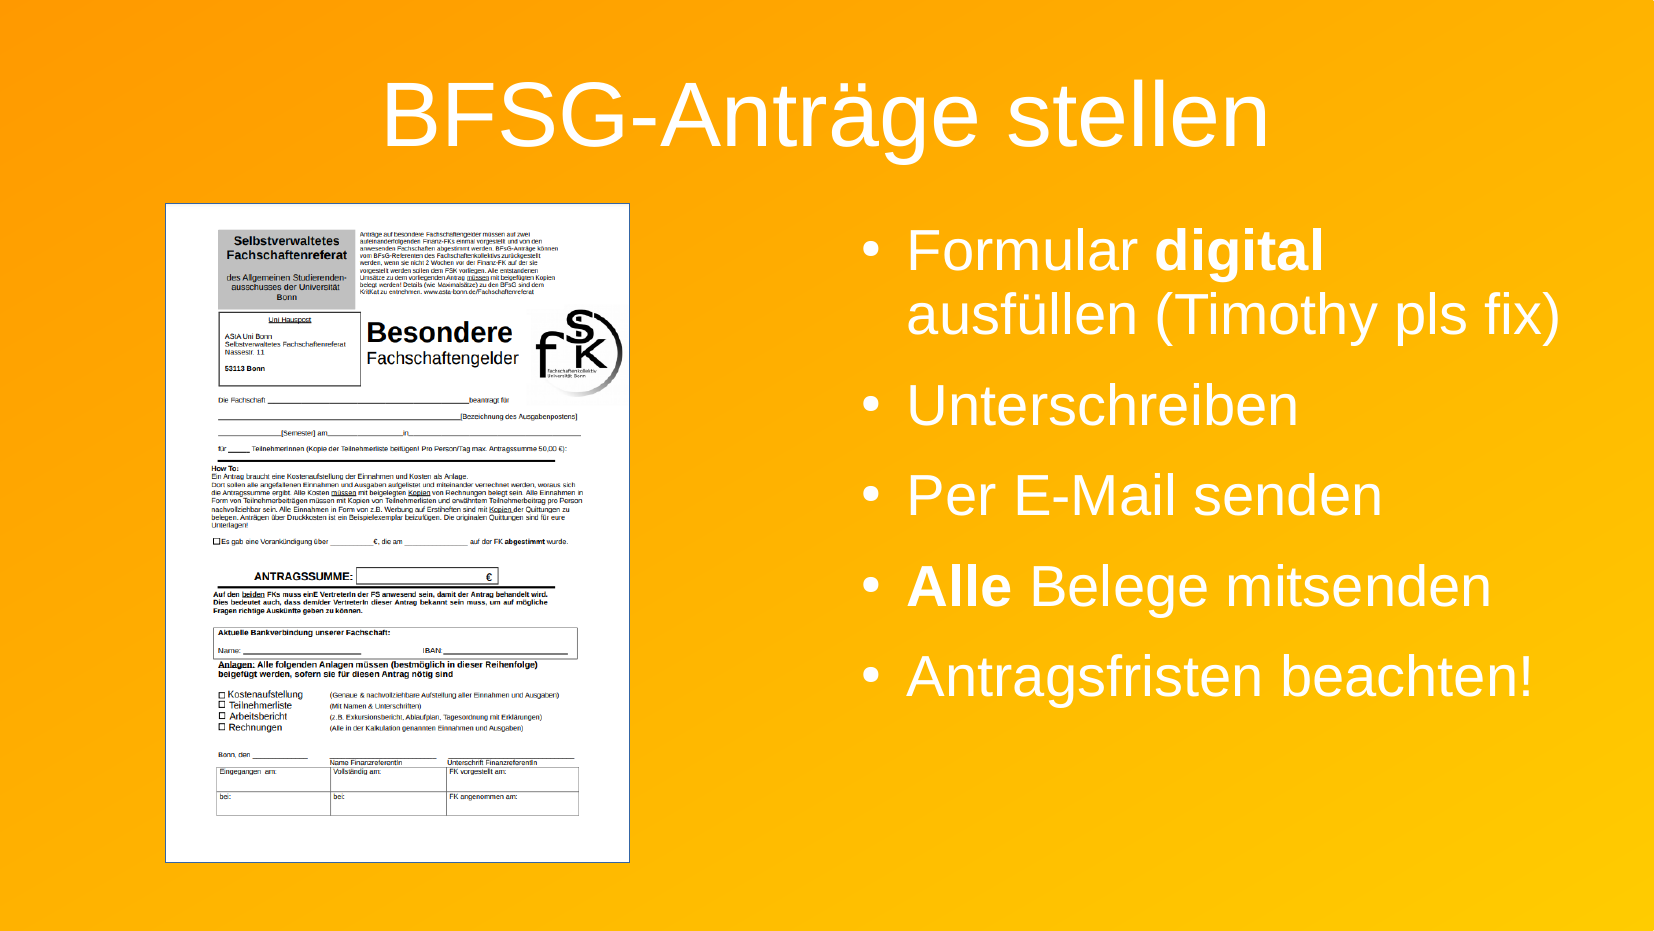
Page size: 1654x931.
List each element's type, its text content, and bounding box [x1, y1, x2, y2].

list Formular digital ausfüllen (Timothy pls fix) Unterschreiben Per E-Mail senden Alle Belege mitsenden Antragsfristen beachten! [845, 217, 1572, 758]
picture [165, 203, 630, 863]
title BFSG-Anträge stellen [82, 37, 1571, 193]
